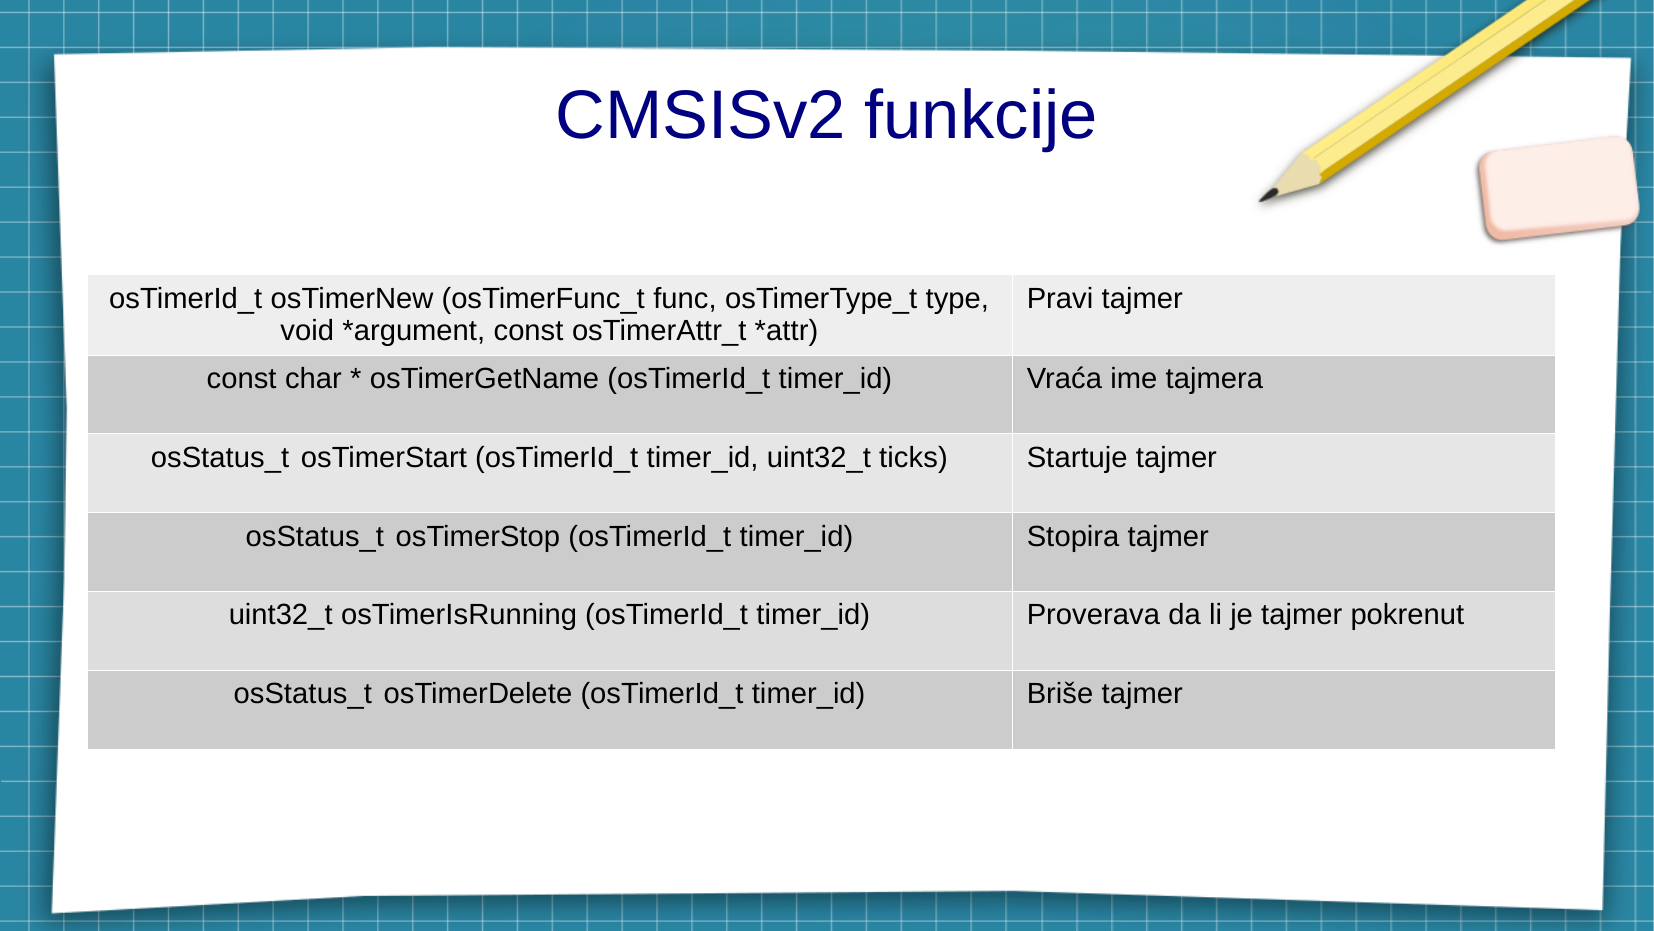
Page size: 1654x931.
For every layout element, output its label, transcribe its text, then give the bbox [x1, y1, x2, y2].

table_cell Startuje tajmer [1013, 434, 1555, 512]
table_cell osStatus_t osTimerDelete (osTimerId_t timer_id) [88, 671, 1012, 749]
title CMSISv2 funkcije [82, 37, 1571, 193]
table_header Pravi tajmer [1013, 275, 1555, 355]
table_cell Proverava da li je tajmer pokrenut [1013, 592, 1555, 670]
table_cell Briše tajmer [1013, 671, 1555, 749]
table_cell Stopira tajmer [1013, 513, 1555, 591]
picture [0, 0, 1654, 931]
table_cell osStatus_t osTimerStart (osTimerId_t timer_id, uint32_t ticks) [88, 434, 1012, 512]
table_cell Vraća ime tajmera [1013, 356, 1555, 433]
table_cell uint32_t osTimerIsRunning (osTimerId_t timer_id) [88, 592, 1012, 670]
table_cell osStatus_t osTimerStop (osTimerId_t timer_id) [88, 513, 1012, 591]
table_header osTimerId_t osTimerNew (osTimerFunc_t func, osTimerType_t type, void *argument, const osTimerAttr_t *attr) [88, 275, 1012, 355]
table_cell const char * osTimerGetName (osTimerId_t timer_id) [88, 356, 1012, 433]
